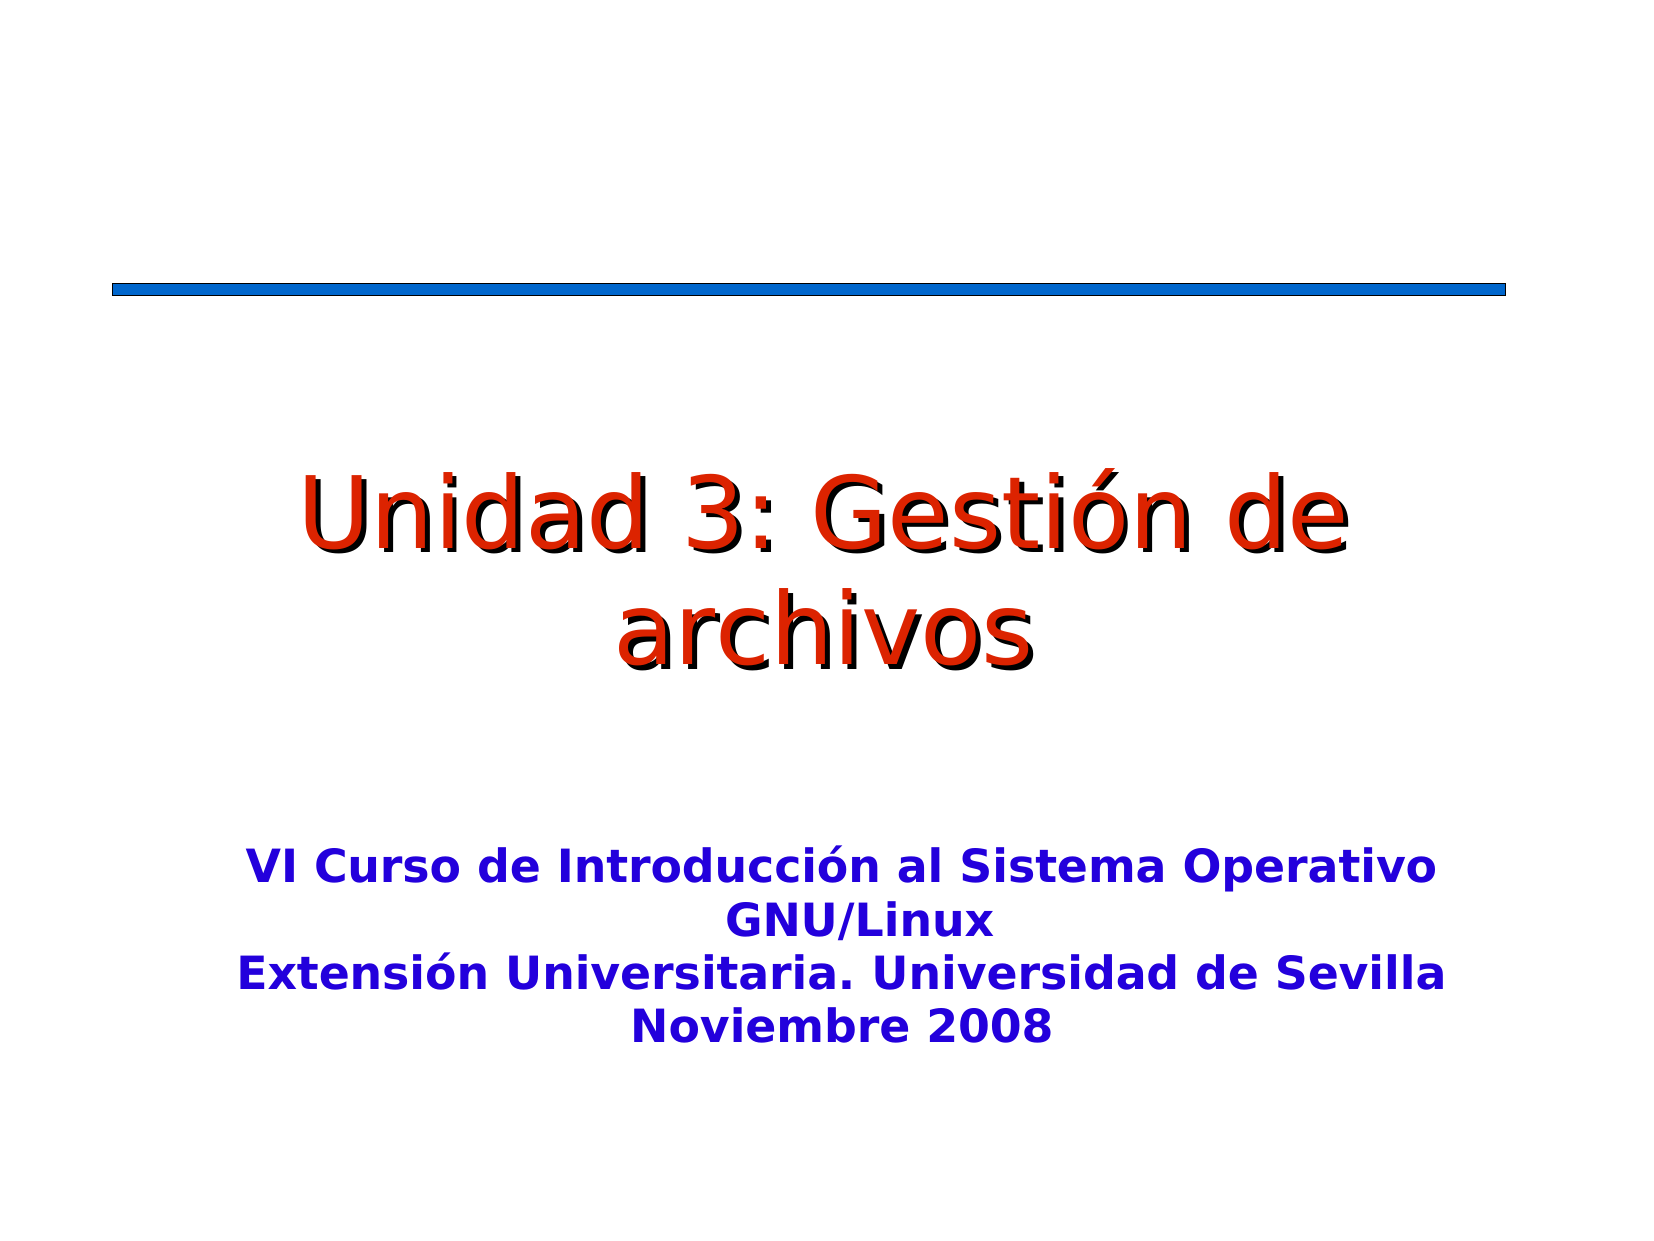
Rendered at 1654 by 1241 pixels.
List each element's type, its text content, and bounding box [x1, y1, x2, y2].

title Unidad 3: Gestión de archivos [118, 353, 1531, 790]
text_box VI Curso de Introducción al Sistema Operativo GNU/Linux Extensión Universitaria. Universidad de Sevilla Noviembre 2008 [118, 826, 1531, 1068]
